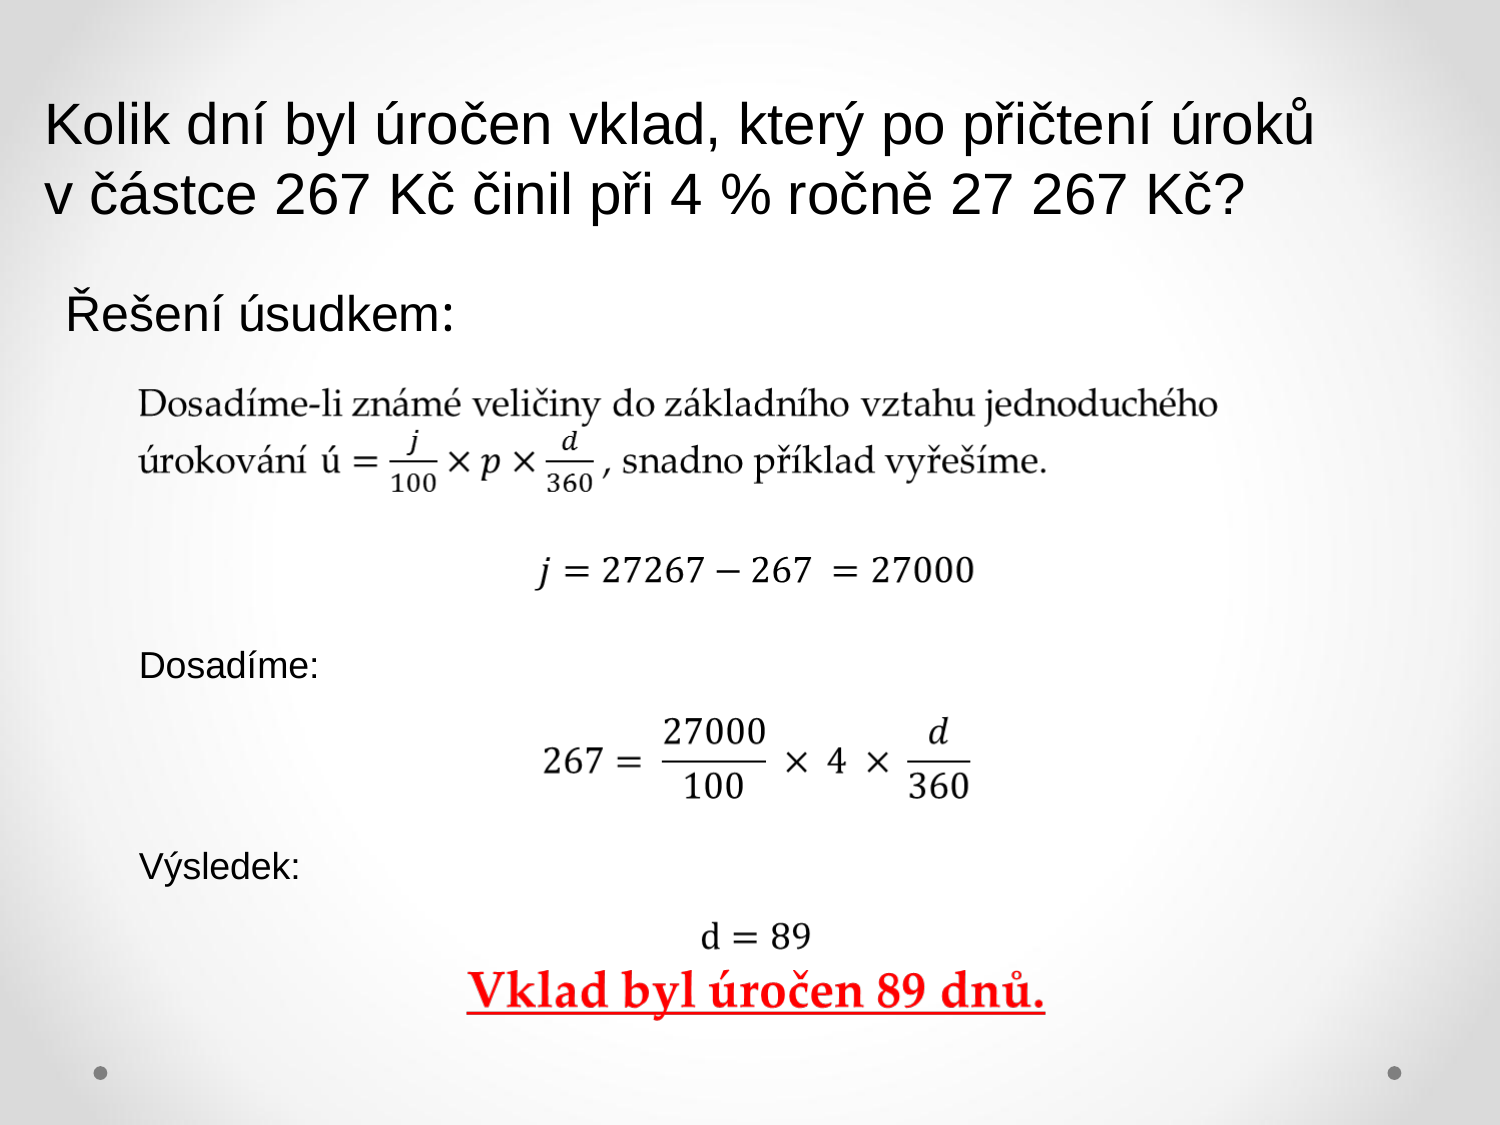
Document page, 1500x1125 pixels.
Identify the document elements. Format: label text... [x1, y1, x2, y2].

text_box Kolik dní byl úročen vklad, který po přičtení úroků v částce 267 Kč činil při 4 % ročně 27 267 Kč? [29, 78, 1483, 234]
text_box Dosadíme: [123, 633, 1388, 694]
text_box Řešení úsudkem: [51, 273, 470, 350]
picture [0, 0, 1500, 1125]
text_box Výsledek: [123, 834, 1388, 895]
